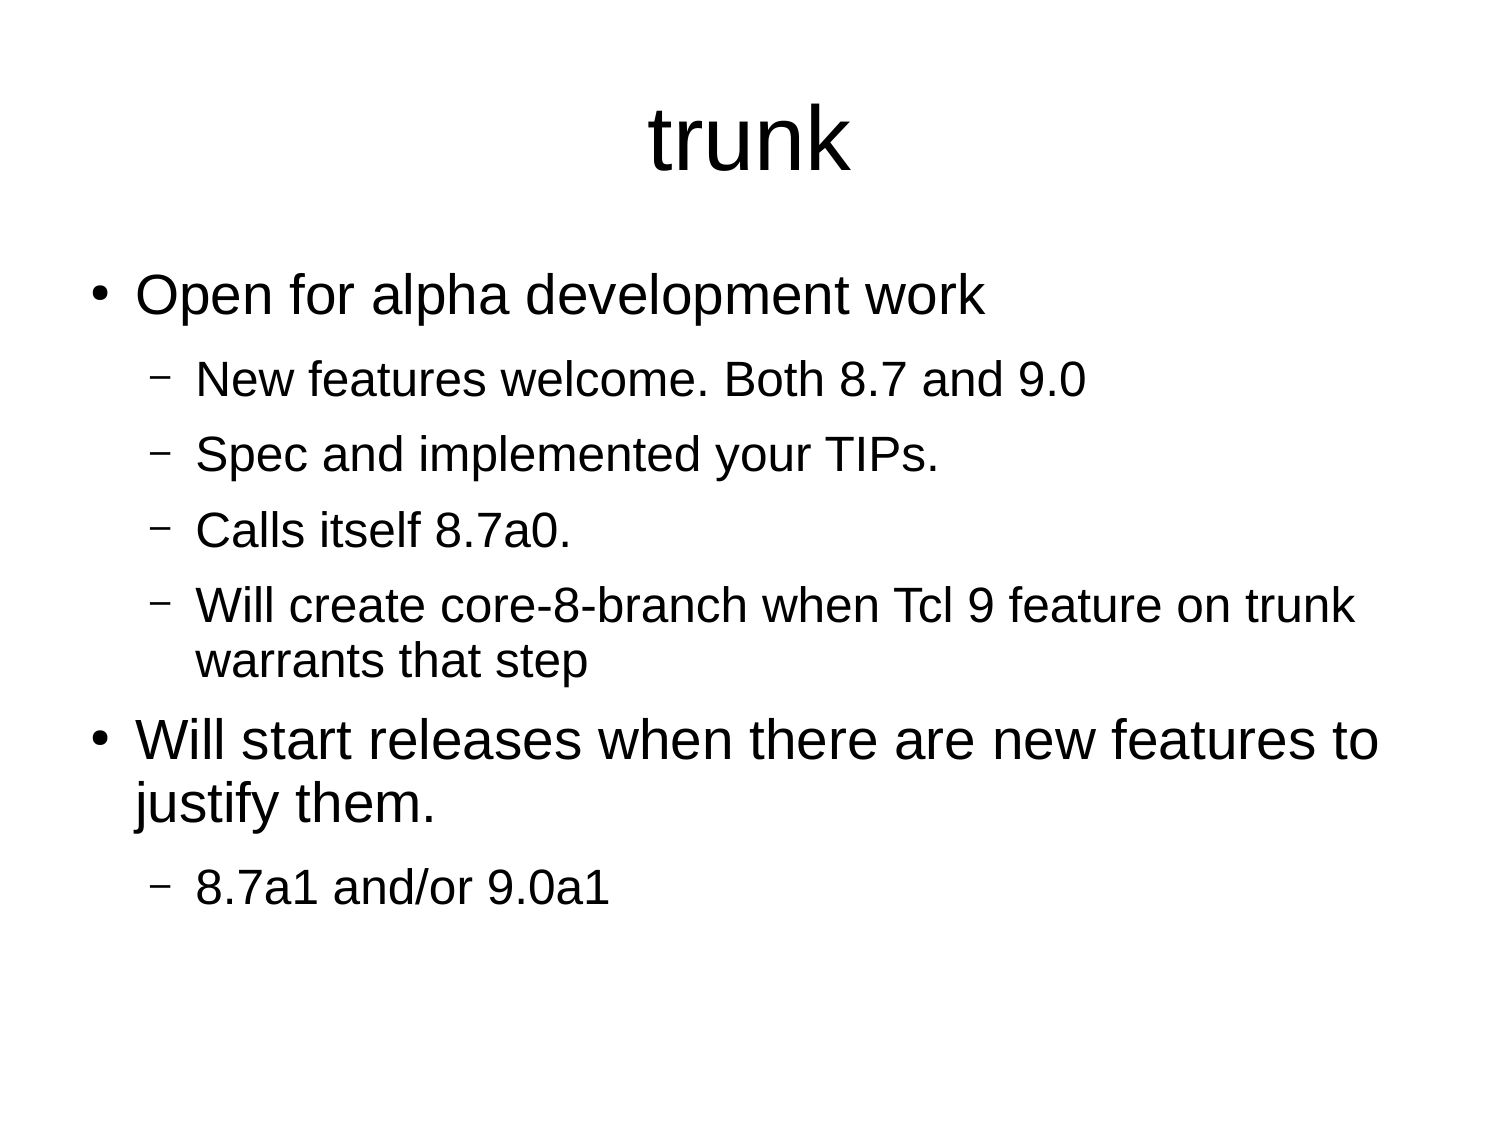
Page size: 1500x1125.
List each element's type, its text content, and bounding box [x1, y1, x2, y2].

title trunk [75, 44, 1425, 233]
list Open for alpha development work New features welcome. Both 8.7 and 9.0 Spec and implemented your TIPs. Calls itself 8.7a0. Will create core-8-branch when Tcl 9 feature on trunk warrants that step Will start releases when there are new features to justify them. 8.7a1 and/or 9.0a1 [75, 263, 1425, 916]
